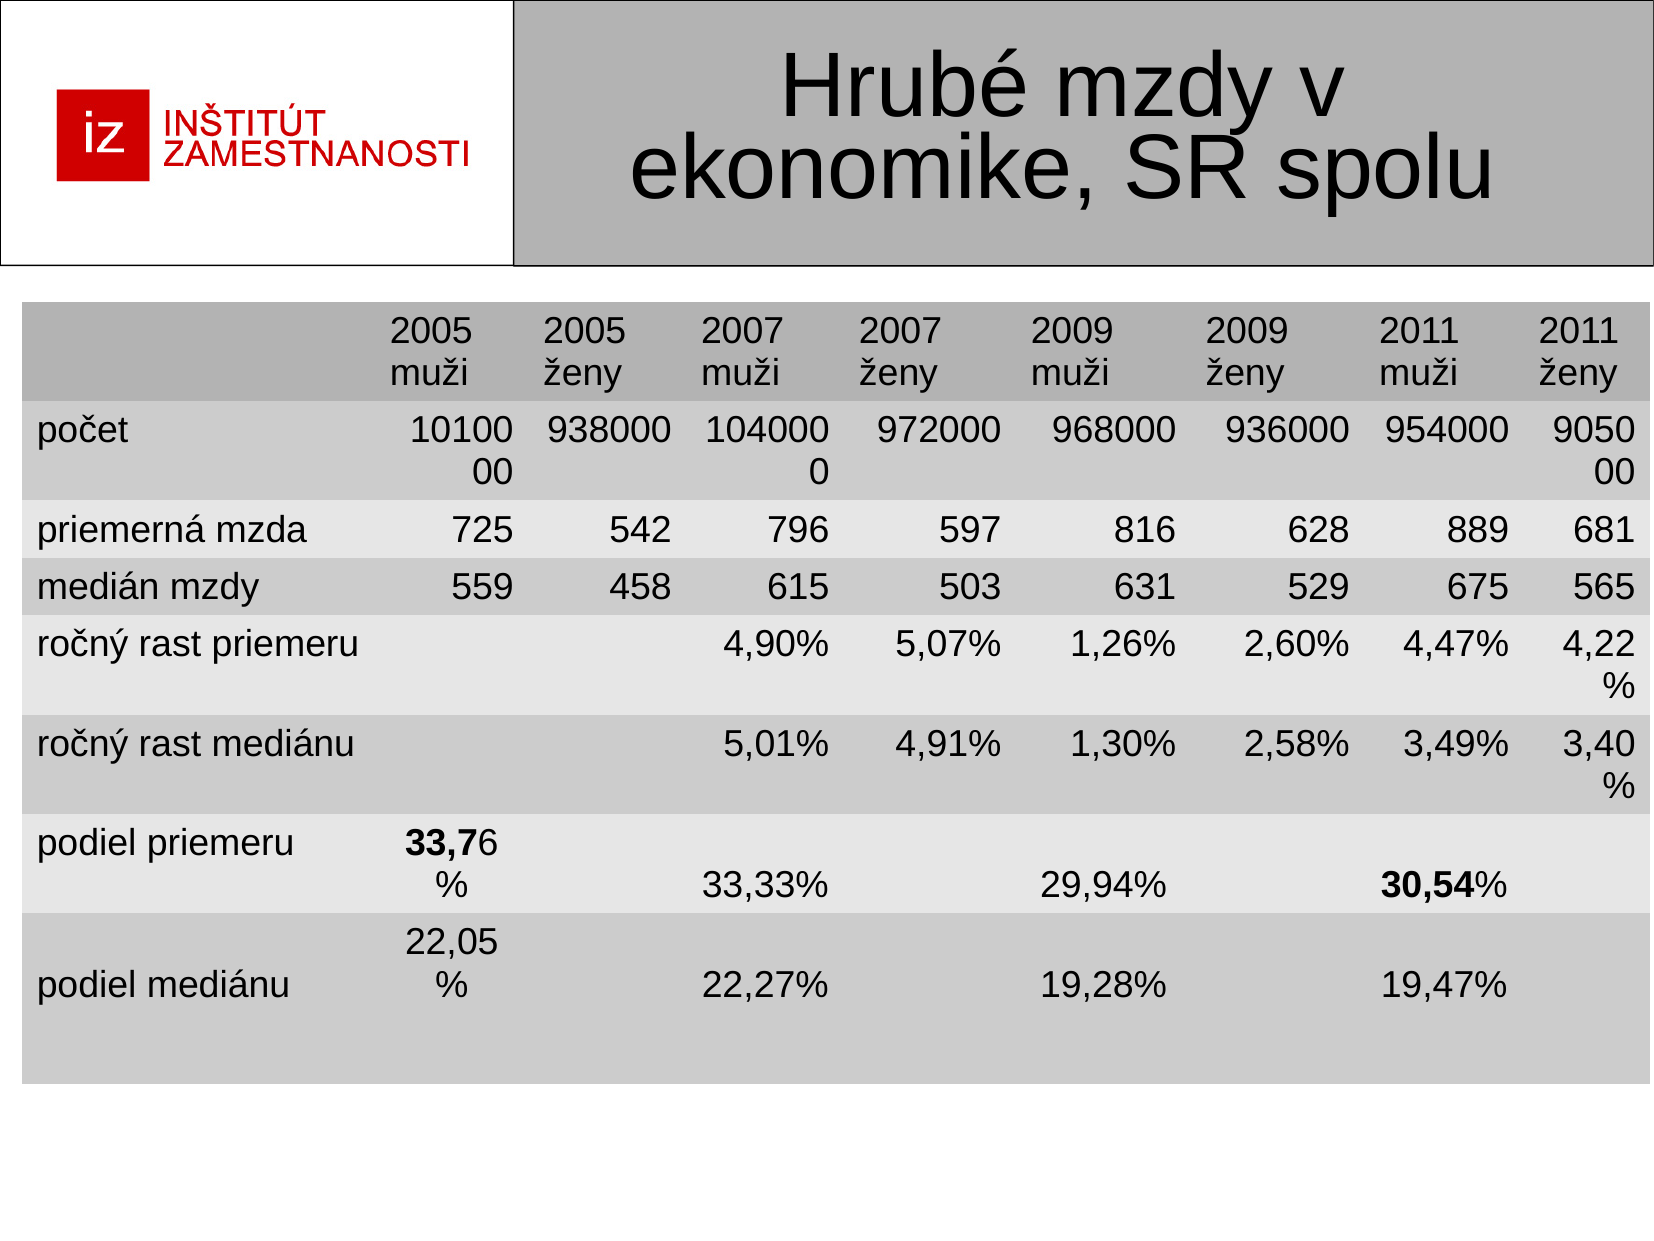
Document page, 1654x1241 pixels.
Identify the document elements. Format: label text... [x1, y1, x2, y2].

table_header 2009 muži [1016, 302, 1191, 401]
table_cell 22,05% [375, 913, 528, 1084]
table_cell 816 [1016, 500, 1191, 558]
table_cell 2,60% [1191, 615, 1364, 715]
table_cell [1524, 814, 1650, 913]
table_cell 675 [1364, 558, 1524, 615]
table_cell 631 [1016, 558, 1191, 615]
table_cell 559 [375, 558, 528, 615]
table_cell ročný rast mediánu [22, 715, 375, 814]
table_header [22, 302, 375, 401]
table_cell 4,47% [1364, 615, 1524, 715]
table_cell 4,90% [686, 615, 844, 715]
table_cell 725 [375, 500, 528, 558]
table_cell ročný rast priemeru [22, 615, 375, 715]
table_header 2007 ženy [844, 302, 1016, 401]
table_cell [528, 814, 686, 913]
table_cell 615 [686, 558, 844, 615]
table_cell 2,58% [1191, 715, 1364, 814]
table_cell 968000 [1016, 401, 1191, 500]
table_cell 3,49% [1364, 715, 1524, 814]
table_header 2011 ženy [1524, 302, 1650, 401]
table_cell počet [22, 401, 375, 500]
table_cell 30,54% [1364, 814, 1524, 913]
table_header 2005 muži [375, 302, 528, 401]
table_cell 889 [1364, 500, 1524, 558]
table_cell [844, 913, 1016, 1084]
table_cell 954000 [1364, 401, 1524, 500]
table_cell 33,33% [686, 814, 844, 913]
table_cell 29,94% [1016, 814, 1191, 913]
table_cell 19,47% [1364, 913, 1524, 1084]
table_cell 1,30% [1016, 715, 1191, 814]
table_cell [1524, 913, 1650, 1084]
table_cell priemerná mzda [22, 500, 375, 558]
table_cell 905000 [1524, 401, 1650, 500]
table_cell 972000 [844, 401, 1016, 500]
table_cell 1,26% [1016, 615, 1191, 715]
table_cell [1191, 814, 1364, 913]
table_cell 5,07% [844, 615, 1016, 715]
table_cell 597 [844, 500, 1016, 558]
table_cell 1040000 [686, 401, 844, 500]
table_cell 1010000 [375, 401, 528, 500]
table_cell podiel mediánu [22, 913, 375, 1084]
table_cell 4,91% [844, 715, 1016, 814]
table_cell 503 [844, 558, 1016, 615]
table_header 2007 muži [686, 302, 844, 401]
title Hrubé mzdy v ekonomike, SR spolu [561, 29, 1565, 237]
table_cell 5,01% [686, 715, 844, 814]
table_cell 458 [528, 558, 686, 615]
table_cell 529 [1191, 558, 1364, 615]
table_cell [1191, 913, 1364, 1084]
picture [5, 8, 512, 257]
table_header 2009 ženy [1191, 302, 1364, 401]
table_cell [528, 615, 686, 715]
table_cell 33,76% [375, 814, 528, 913]
table_cell [844, 814, 1016, 913]
table_cell [528, 715, 686, 814]
table_cell 4,22% [1524, 615, 1650, 715]
table_cell 681 [1524, 500, 1650, 558]
table_cell [528, 913, 686, 1084]
table_cell 628 [1191, 500, 1364, 558]
table_cell [375, 615, 528, 715]
table_cell podiel priemeru [22, 814, 375, 913]
table_cell 796 [686, 500, 844, 558]
table_cell 938000 [528, 401, 686, 500]
table_cell 3,40% [1524, 715, 1650, 814]
table_cell [375, 715, 528, 814]
table_cell 22,27% [686, 913, 844, 1084]
table_header 2005 ženy [528, 302, 686, 401]
table_header 2011 muži [1364, 302, 1524, 401]
table_cell 542 [528, 500, 686, 558]
table_cell 936000 [1191, 401, 1364, 500]
table_cell 19,28% [1016, 913, 1191, 1084]
table_cell medián mzdy [22, 558, 375, 615]
table_cell 565 [1524, 558, 1650, 615]
